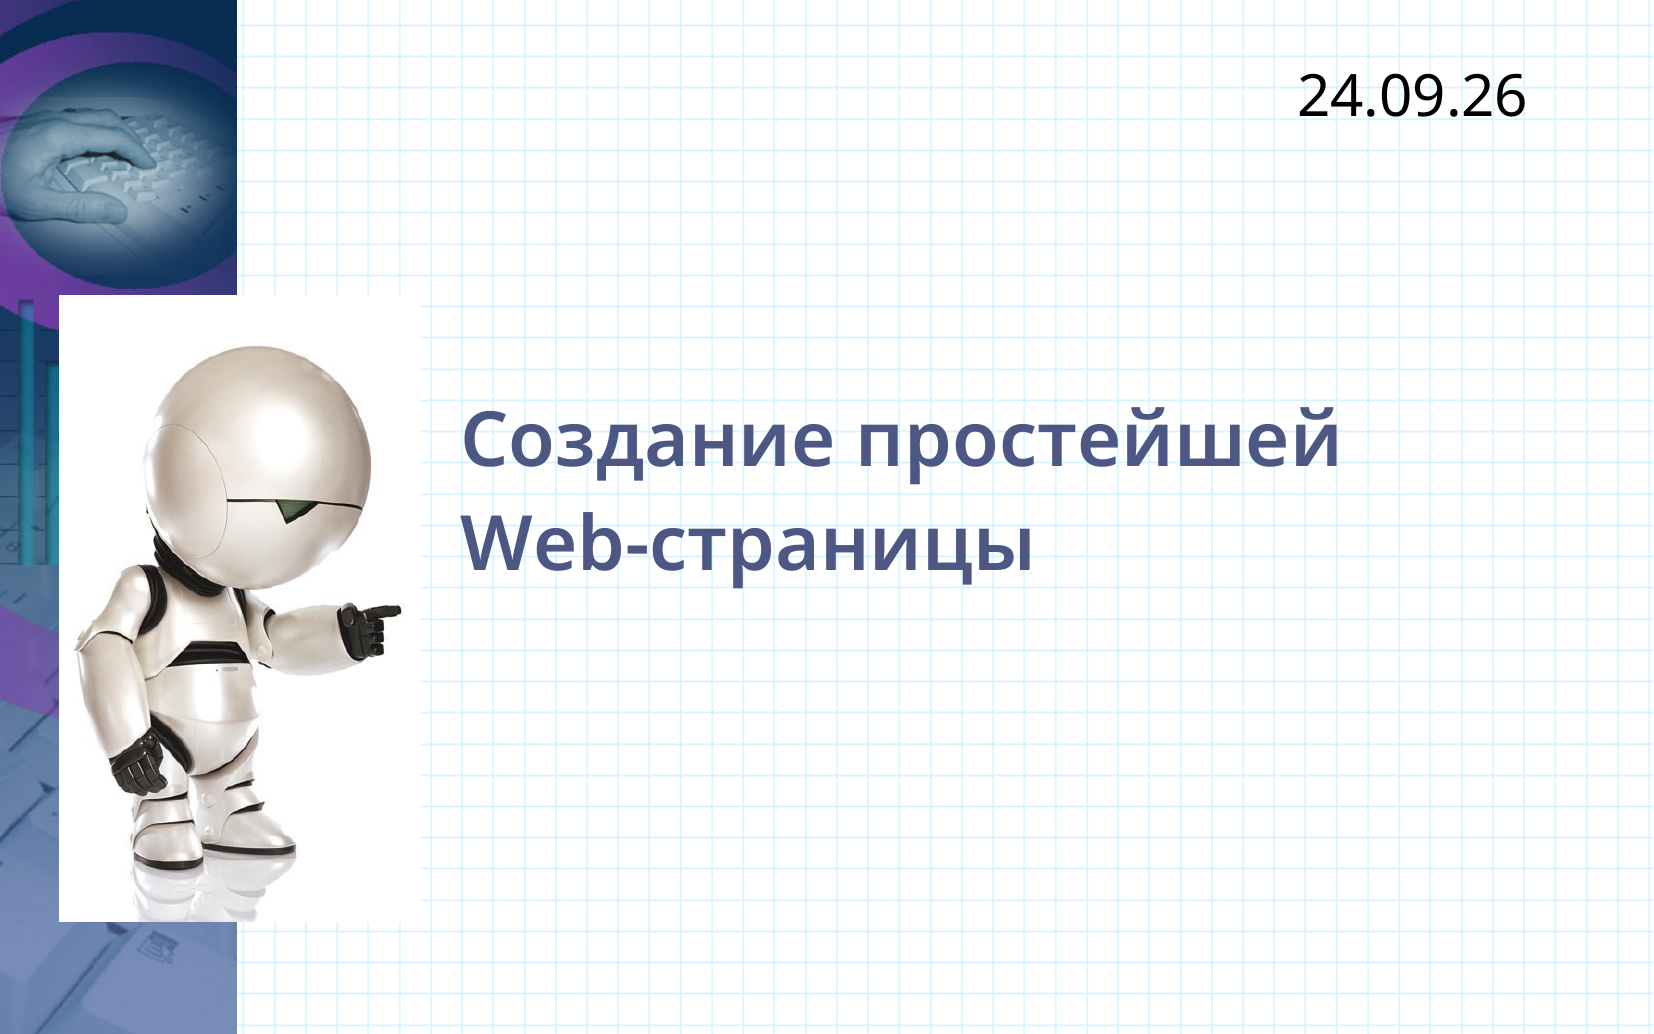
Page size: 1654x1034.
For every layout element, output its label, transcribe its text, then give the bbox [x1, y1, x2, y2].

title Создание простейшей Web-страницы [460, 351, 1640, 626]
picture [0, 0, 1654, 1034]
text_box 16.09.18 [1284, 47, 1541, 133]
